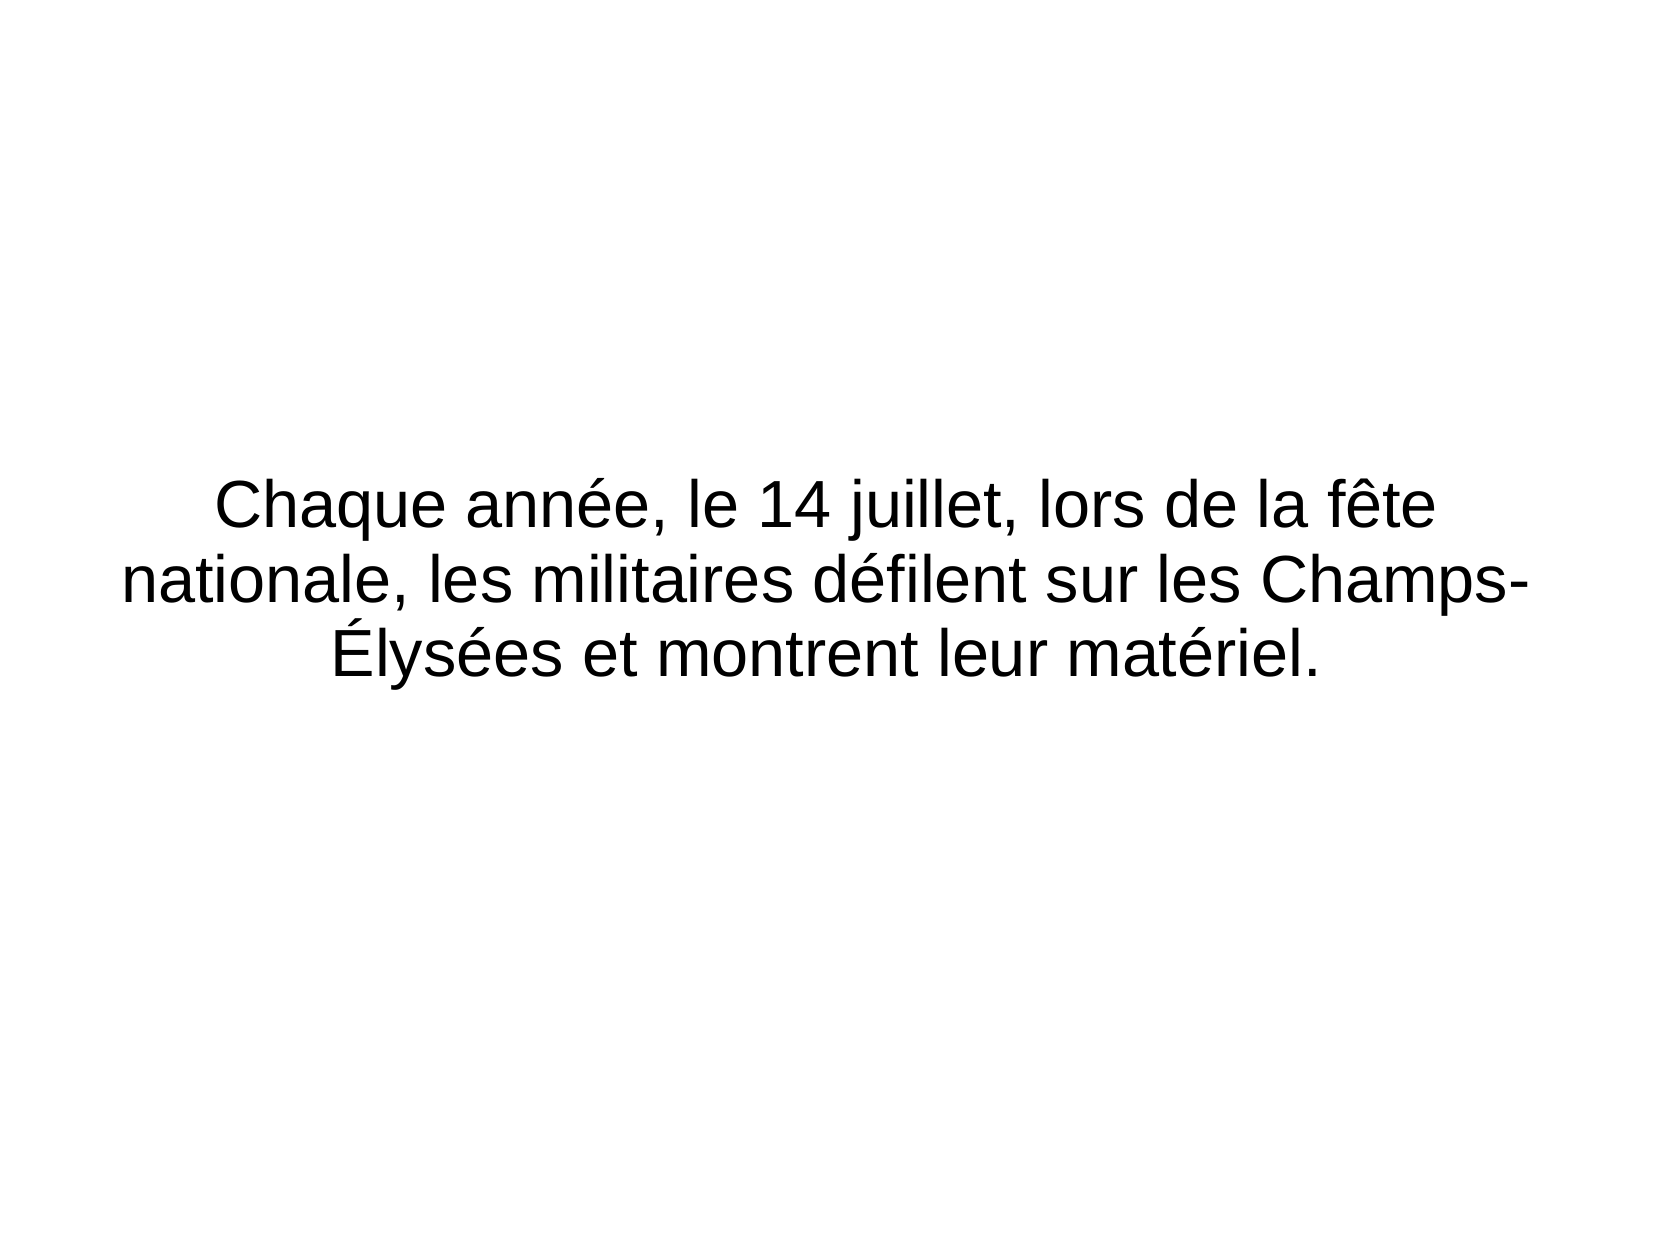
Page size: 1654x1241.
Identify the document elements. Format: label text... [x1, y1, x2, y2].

subtitle Chaque année, le 14 juillet, lors de la fête nationale, les militaires défilent sur les Champs-Élysées et montrent leur matériel. [82, 49, 1571, 1109]
